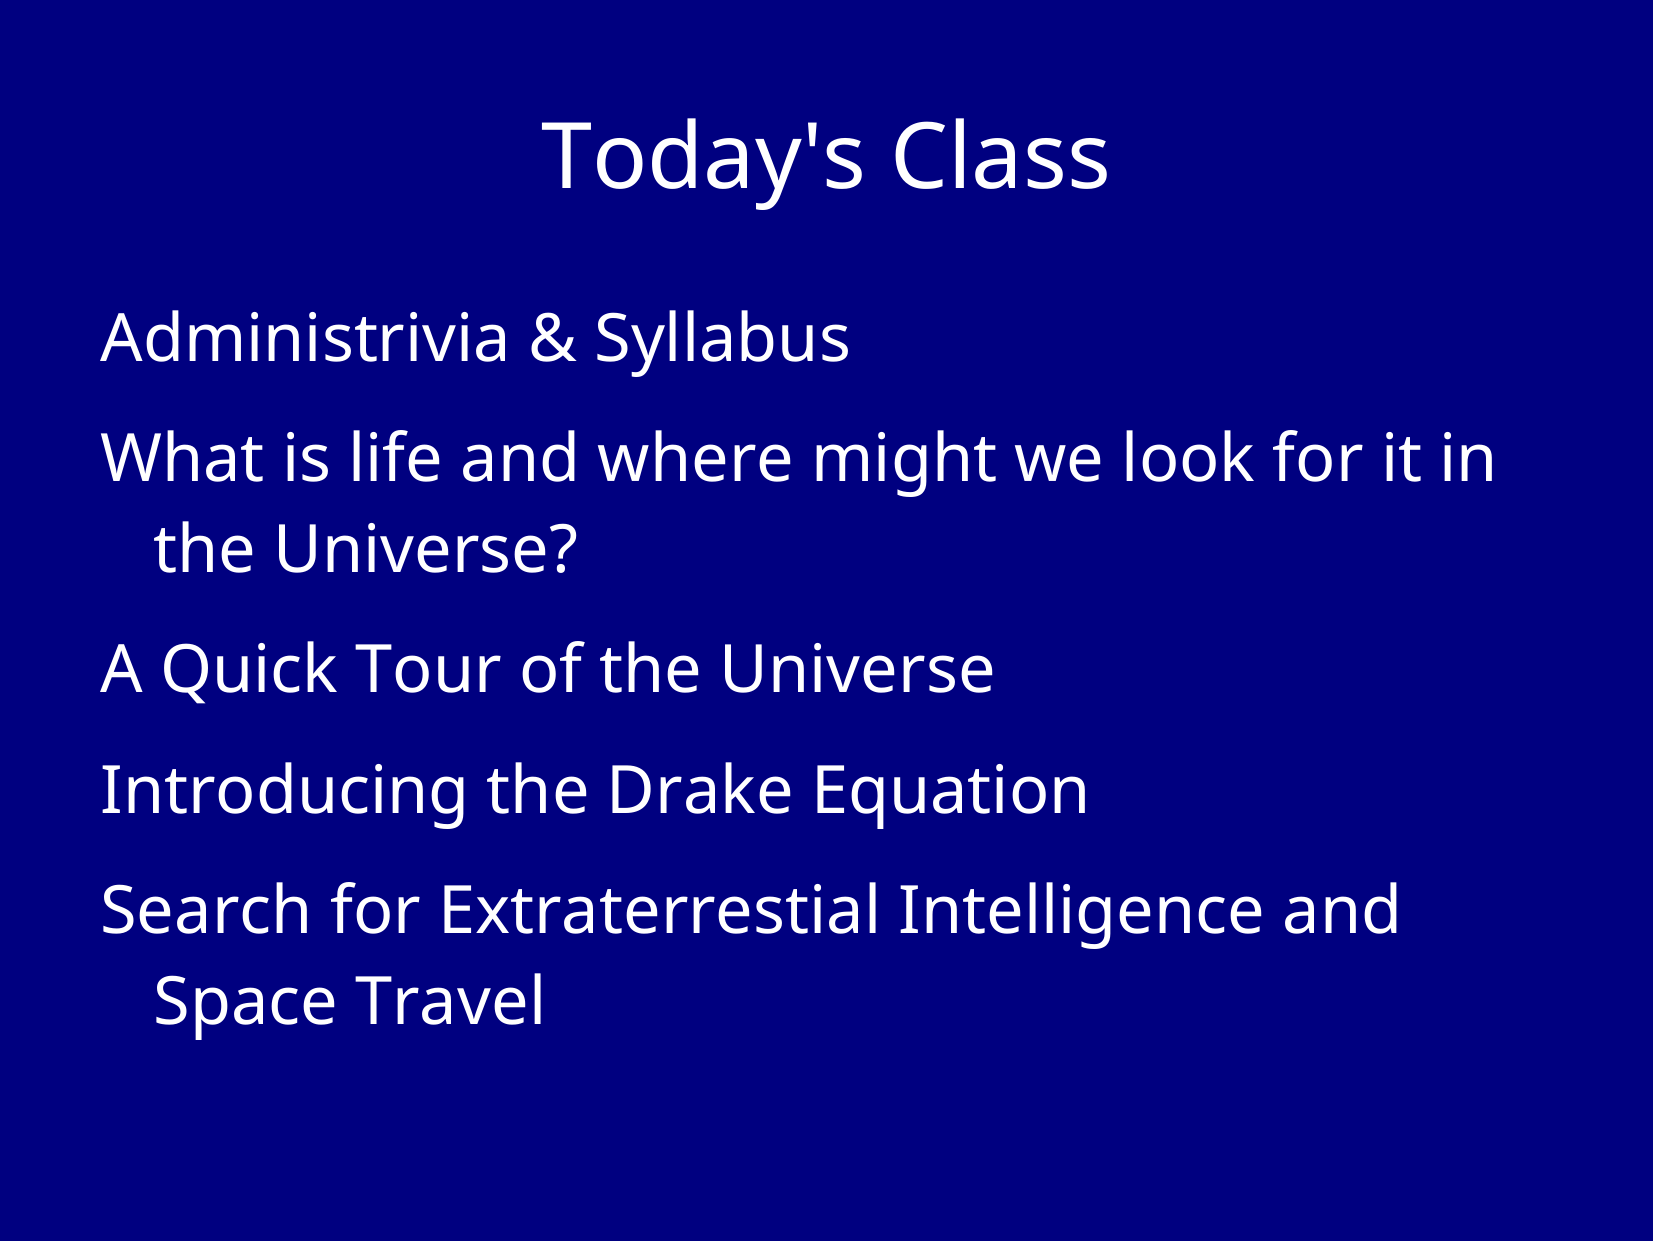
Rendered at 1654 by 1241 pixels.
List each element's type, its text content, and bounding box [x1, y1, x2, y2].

list Administrivia & Syllabus What is life and where might we look for it in the Universe? A Quick Tour of the Universe Introducing the Drake Equation Search for Extraterrestial Intelligence and Space Travel [82, 290, 1571, 1109]
title Today's Class [82, 49, 1571, 257]
